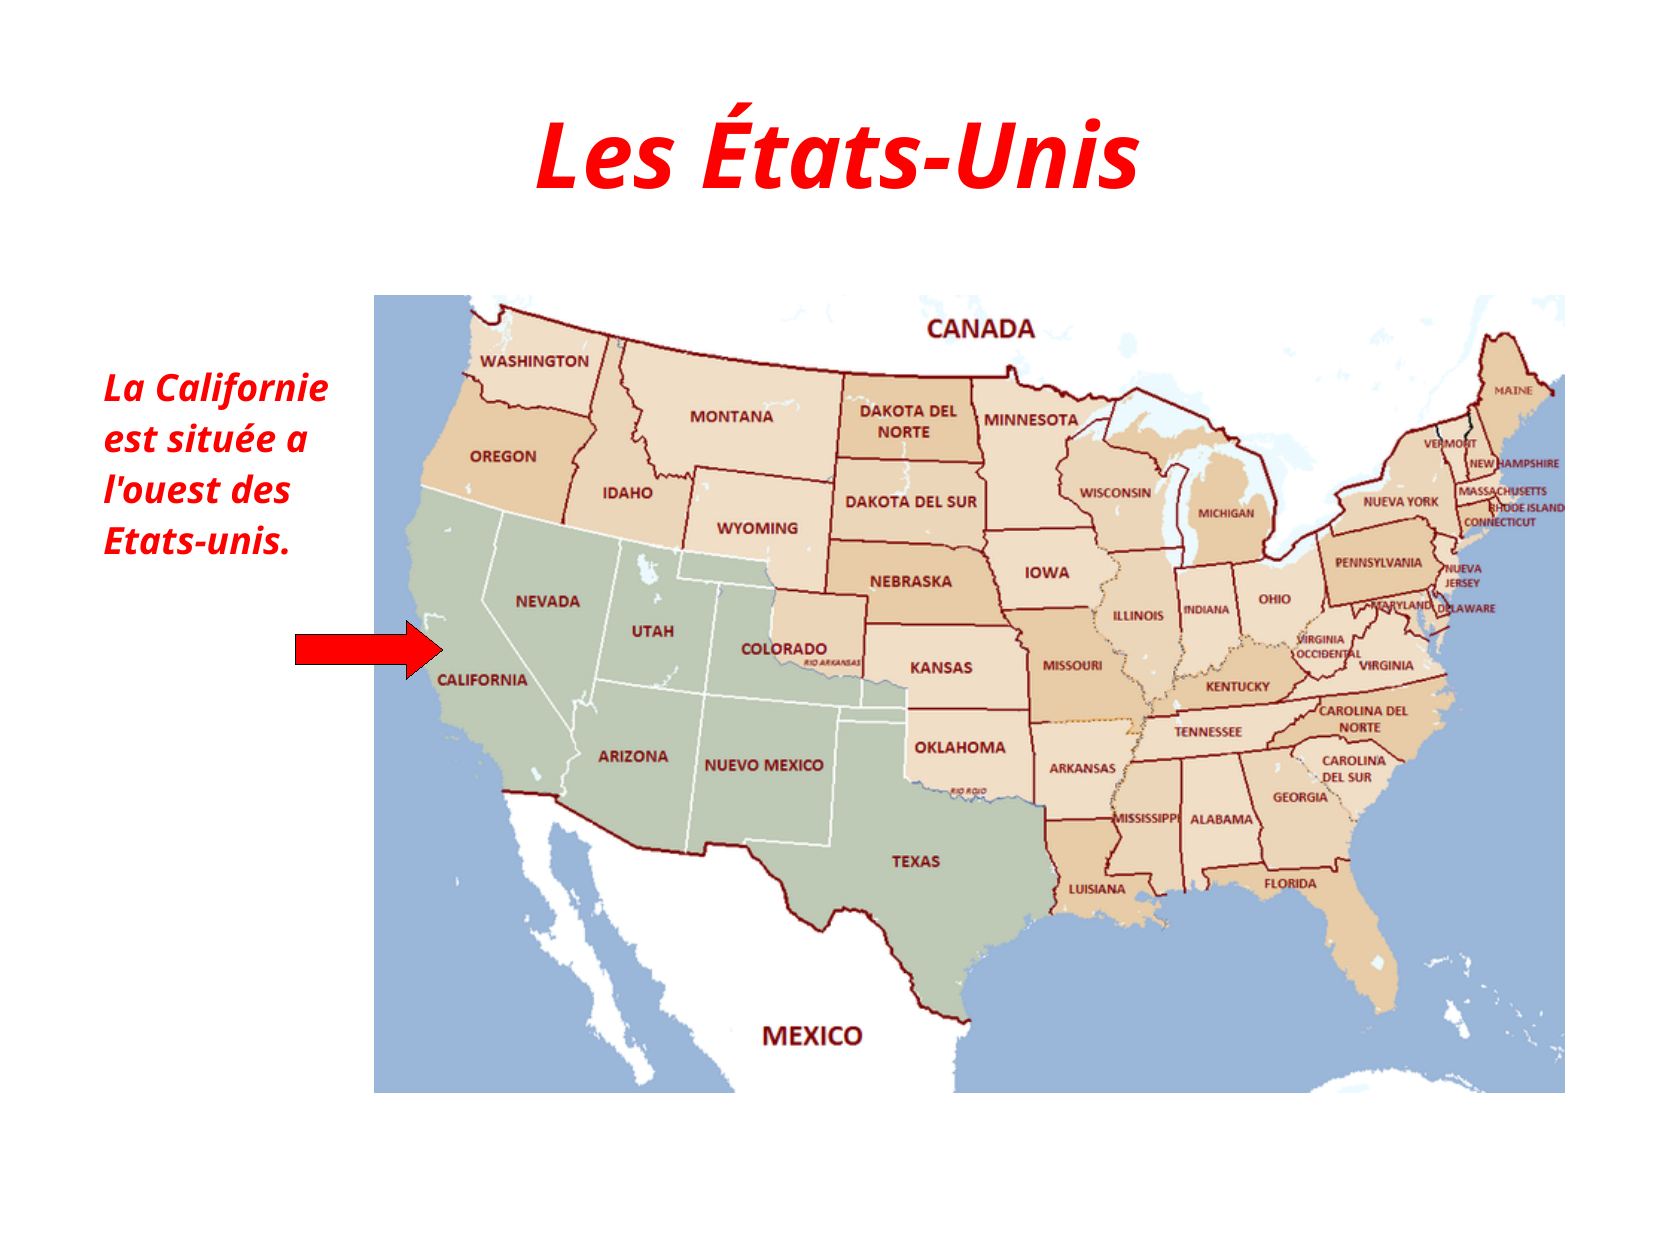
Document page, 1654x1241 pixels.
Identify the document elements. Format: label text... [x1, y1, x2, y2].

text_box La Californie est située a l'ouest des Etats-unis. [88, 354, 355, 580]
picture [374, 295, 1565, 1093]
text_box [295, 620, 443, 680]
title Les États-Unis [82, 49, 1571, 257]
